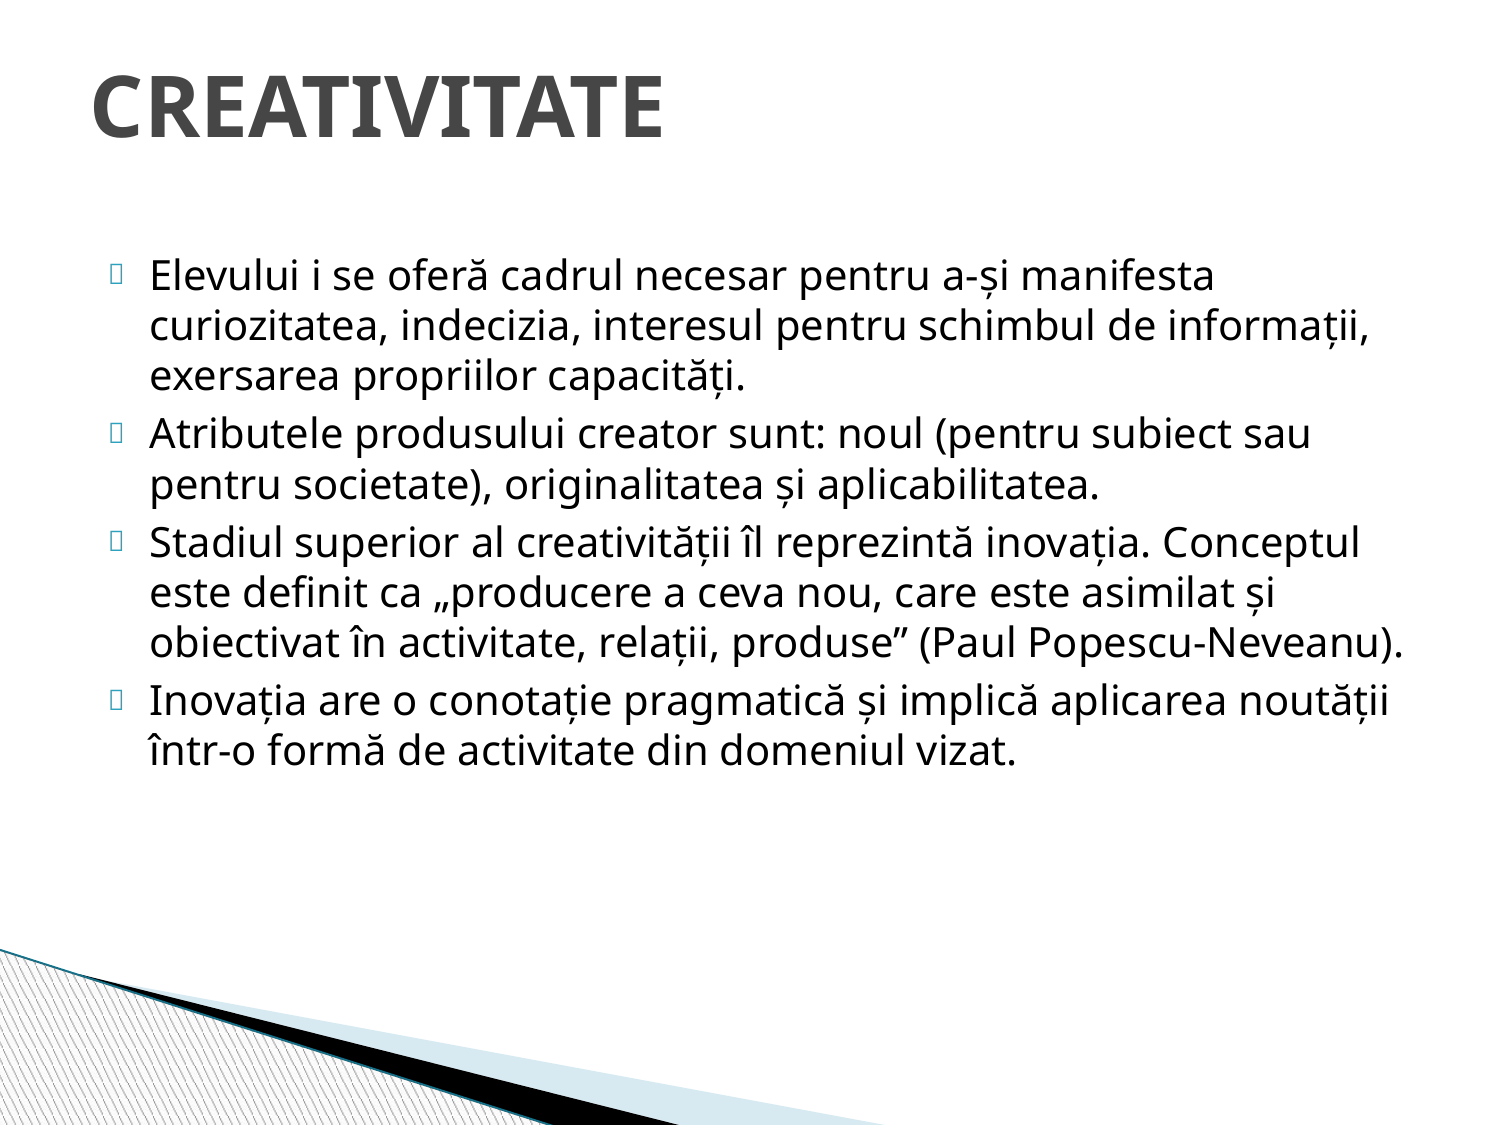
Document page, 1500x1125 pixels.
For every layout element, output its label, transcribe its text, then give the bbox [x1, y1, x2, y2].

title CREATIVITATE [75, 45, 1425, 233]
picture [0, 952, 543, 1125]
list Elevului i se oferă cadrul necesar pentru a-și manifesta curiozitatea, indecizia, interesul pentru schimbul de informații, exersarea propriilor capacități. Atributele produsului creator sunt: noul (pentru subiect sau pentru societate), originalitatea și aplicabilitatea. Stadiul superior al creativității îl reprezintă inovația. Conceptul este definit ca „producere a ceva nou, care este asimilat și obiectivat în activitate, relații, produse” (Paul Popescu-Neveanu). Inovația are o conotație pragmatică și implică aplicarea noutății într-o formă de activitate din domeniul vizat. [75, 241, 1425, 984]
